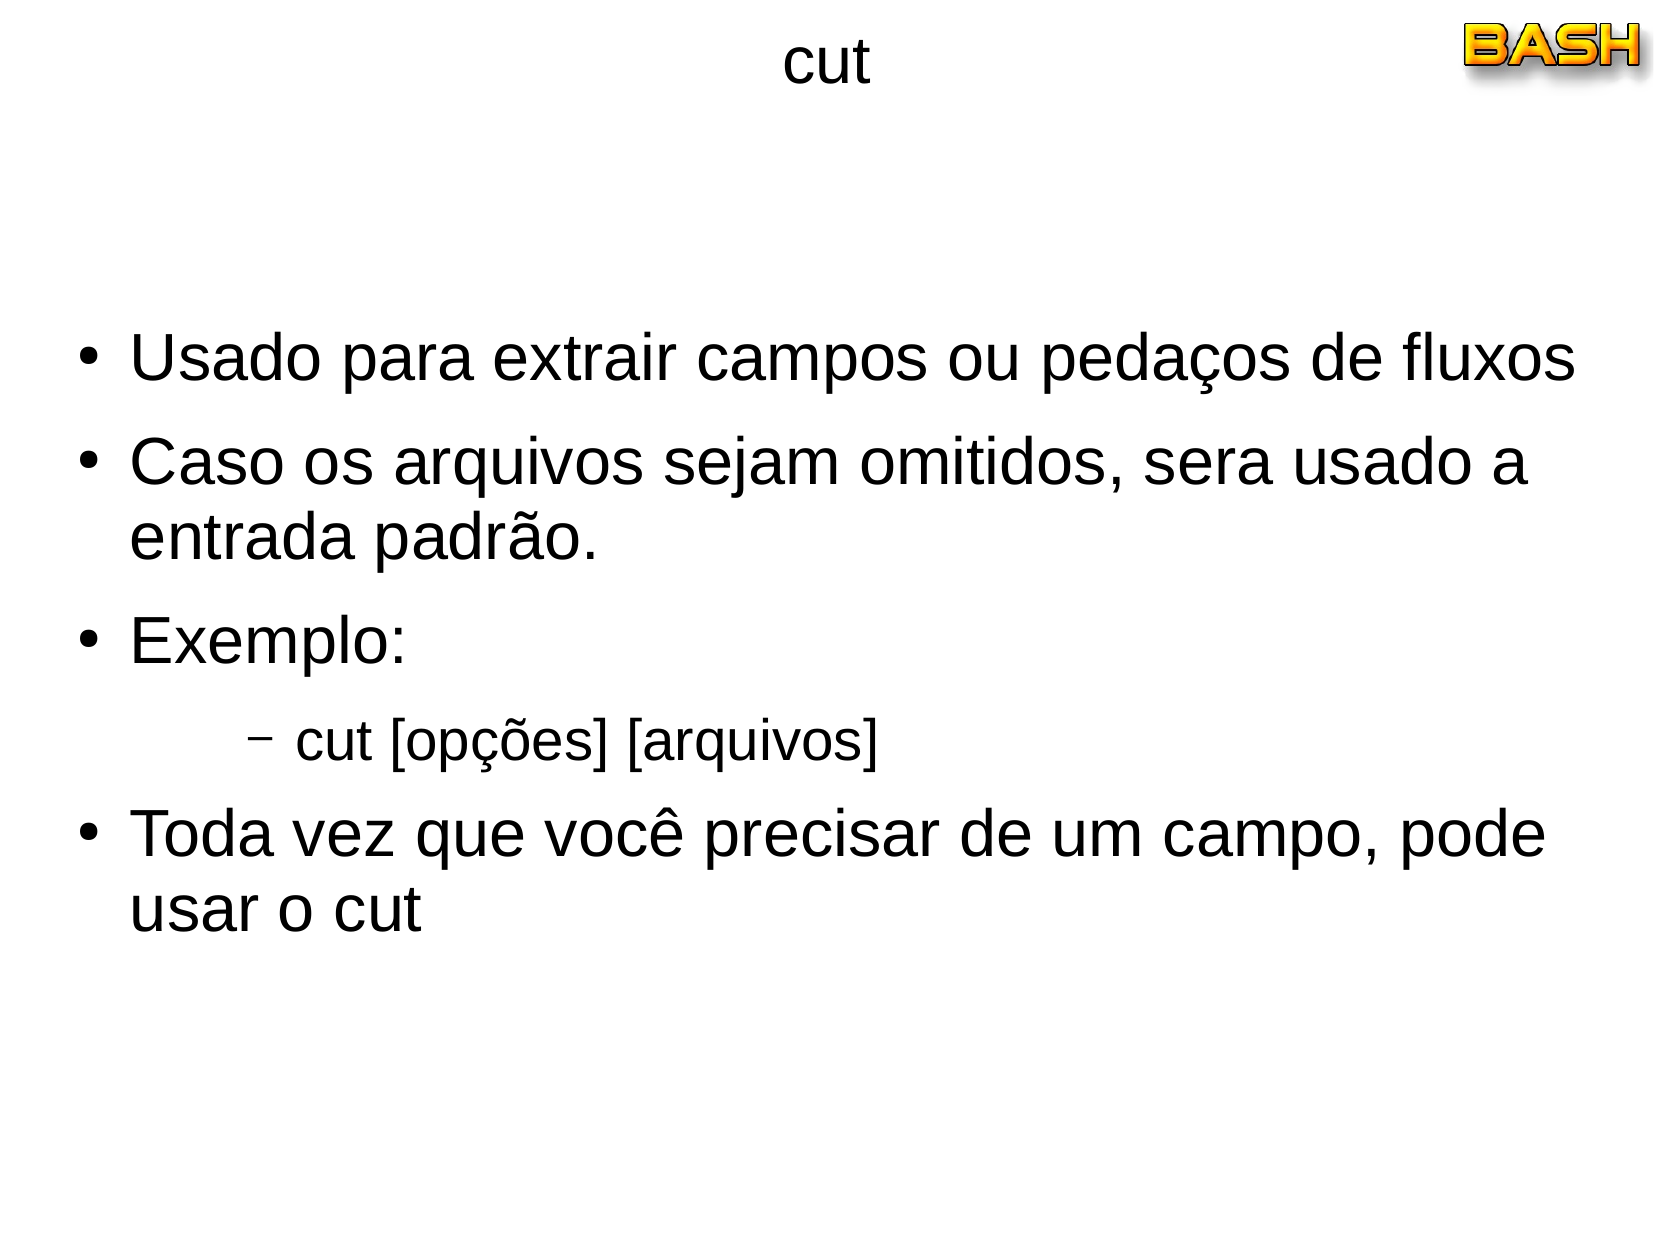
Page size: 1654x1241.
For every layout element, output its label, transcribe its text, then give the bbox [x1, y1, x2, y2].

list Usado para extrair campos ou pedaços de fluxos Caso os arquivos sejam omitidos, sera usado a entrada padrão. Exemplo: cut [opções] [arquivos] Toda vez que você precisar de um campo, pode usar o cut [59, 319, 1595, 946]
picture [1450, 0, 1654, 96]
title cut [82, 22, 1571, 98]
